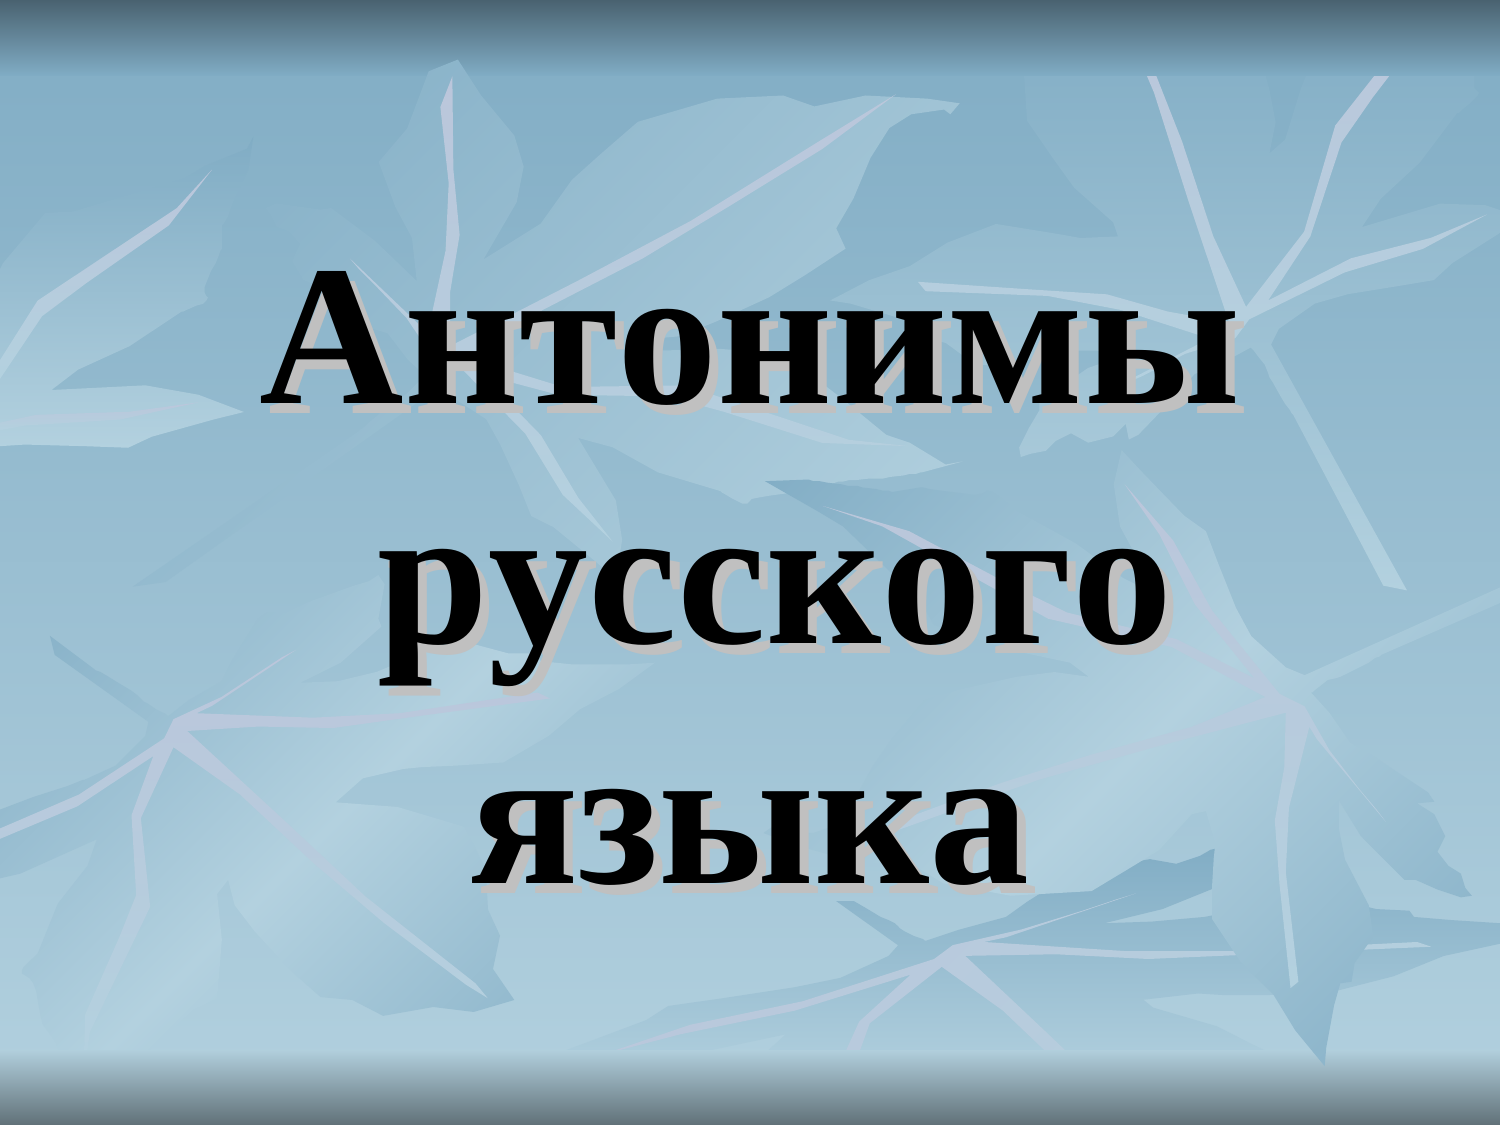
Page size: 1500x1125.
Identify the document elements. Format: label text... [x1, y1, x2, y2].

title Антонимы русского языка [75, 196, 1426, 905]
